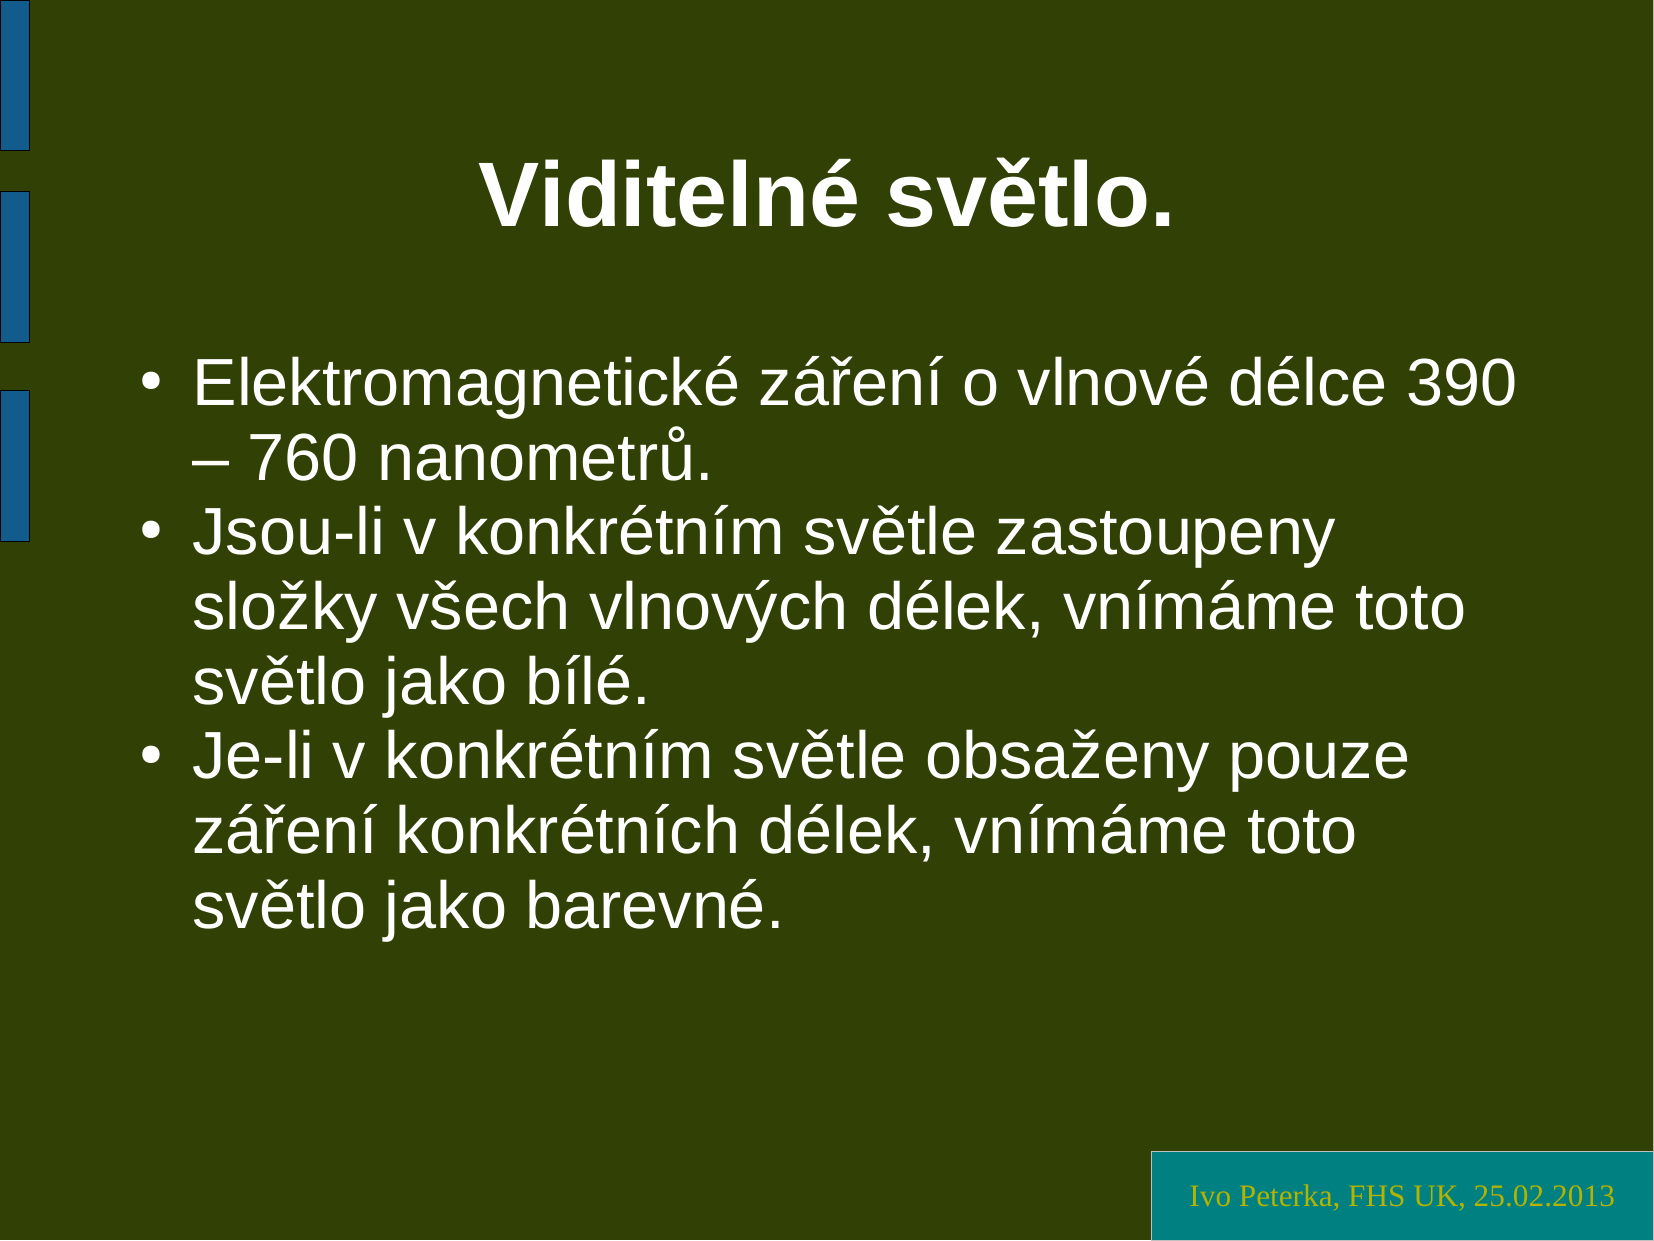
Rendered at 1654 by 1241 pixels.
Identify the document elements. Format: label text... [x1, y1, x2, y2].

list Elektromagnetické záření o vlnové délce 390 – 760 nanometrů. Jsou-li v konkrétním světle zastoupeny složky všech vlnových délek, vnímáme toto světlo jako bílé. Je-li v konkrétním světle obsaženy pouze záření konkrétních délek, vnímáme toto světlo jako barevné. [121, 344, 1534, 1112]
title Viditelné světlo. [121, 91, 1534, 299]
